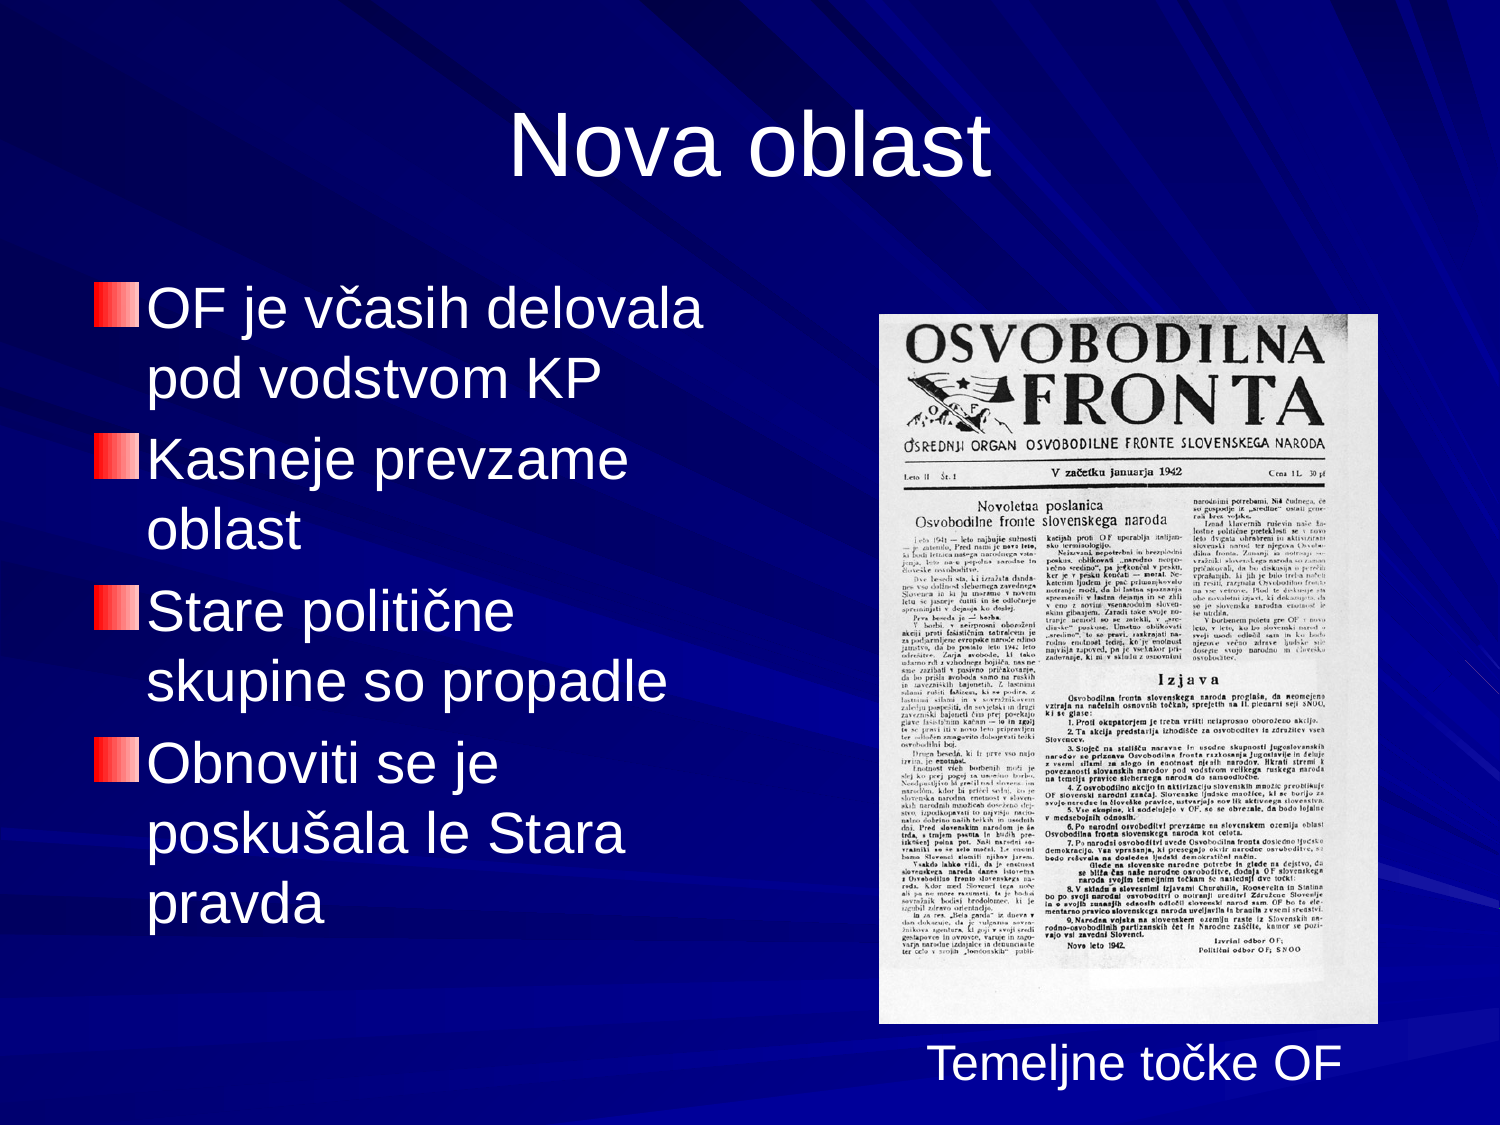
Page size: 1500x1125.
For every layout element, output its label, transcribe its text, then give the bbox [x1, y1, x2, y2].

picture [879, 314, 1378, 1023]
text_box Temeljne točke OF [631, 1023, 1424, 1098]
title Nova oblast [75, 45, 1425, 234]
list OF je včasih delovala pod vodstvom KP Kasneje prevzame oblast Stare politične skupine so propadle Obnoviti se je poskušala le Stara pravda [75, 262, 738, 1006]
